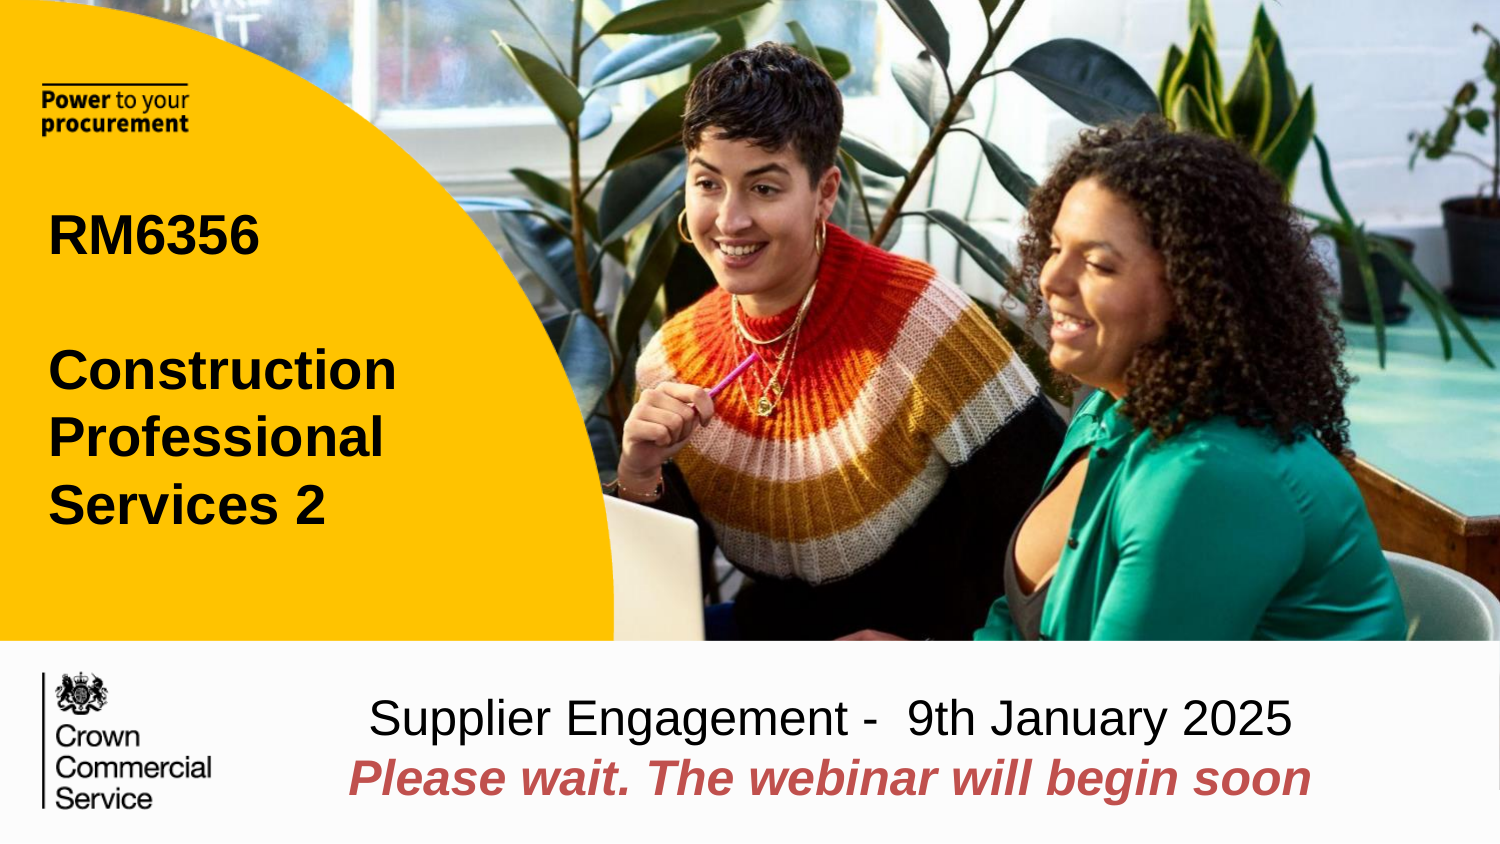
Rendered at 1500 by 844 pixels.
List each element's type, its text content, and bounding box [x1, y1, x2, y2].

title Supplier Engagement - 9th January 2025 Please wait. The webinar will begin soon [286, 685, 1376, 790]
title RM6356 Construction Professional Services 2 [48, 198, 511, 432]
